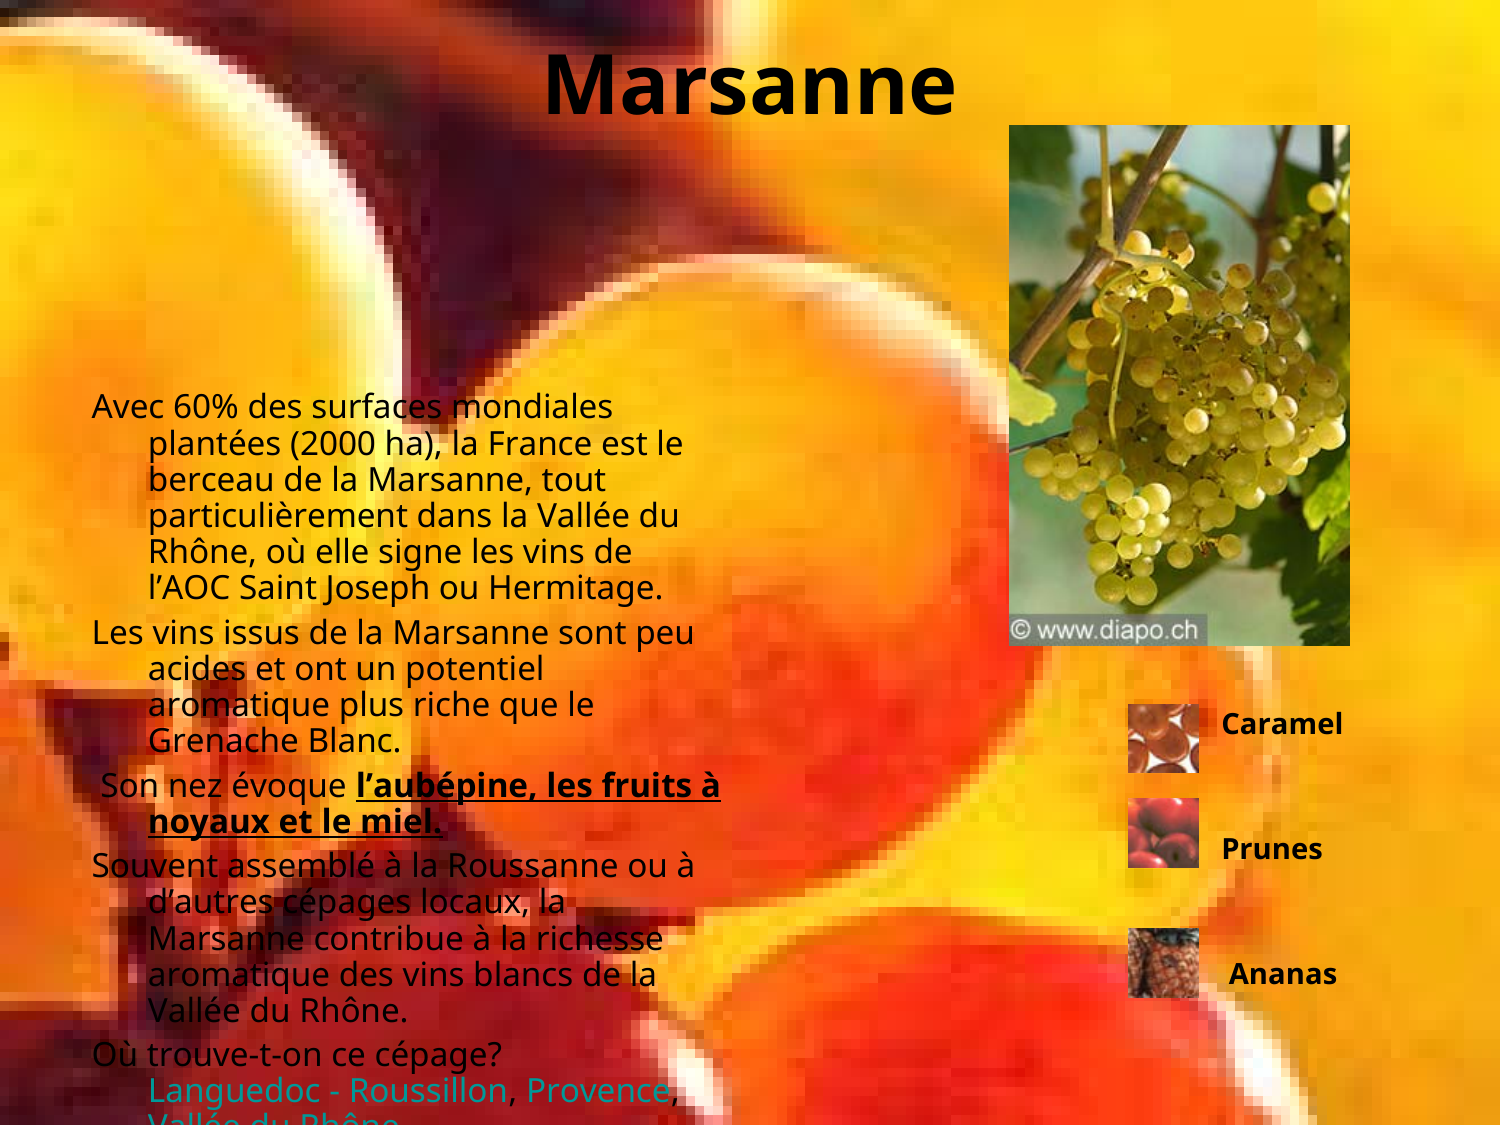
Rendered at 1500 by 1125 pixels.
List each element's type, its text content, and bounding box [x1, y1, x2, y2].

text_box Ananas [1198, 931, 1392, 1056]
list Avec 60% des surfaces mondiales plantées (2000 ha), la France est le berceau de la Marsanne, tout particulièrement dans la Vallée du Rhône, où elle signe les vins de l’AOC Saint Joseph ou Hermitage. Les vins issus de la Marsanne sont peu acides et ont un potentiel aromatique plus riche que le Grenache Blanc. Son nez évoque l’aubépine, les fruits à noyaux et le miel. Souvent assemblé à la Roussanne ou à d’autres cépages locaux, la Marsanne contribue à la richesse aromatique des vins blancs de la Vallée du Rhône. Où trouve-t-on ce cépage? Languedoc - Roussillon, Provence, Vallée du Rhône [76, 382, 740, 1083]
text_box Caramel [1198, 680, 1392, 806]
picture [0, 0, 1500, 1125]
picture [305, 1117, 314, 1125]
text_box Prunes [1198, 806, 1392, 931]
title Marsanne [75, 34, 1426, 244]
